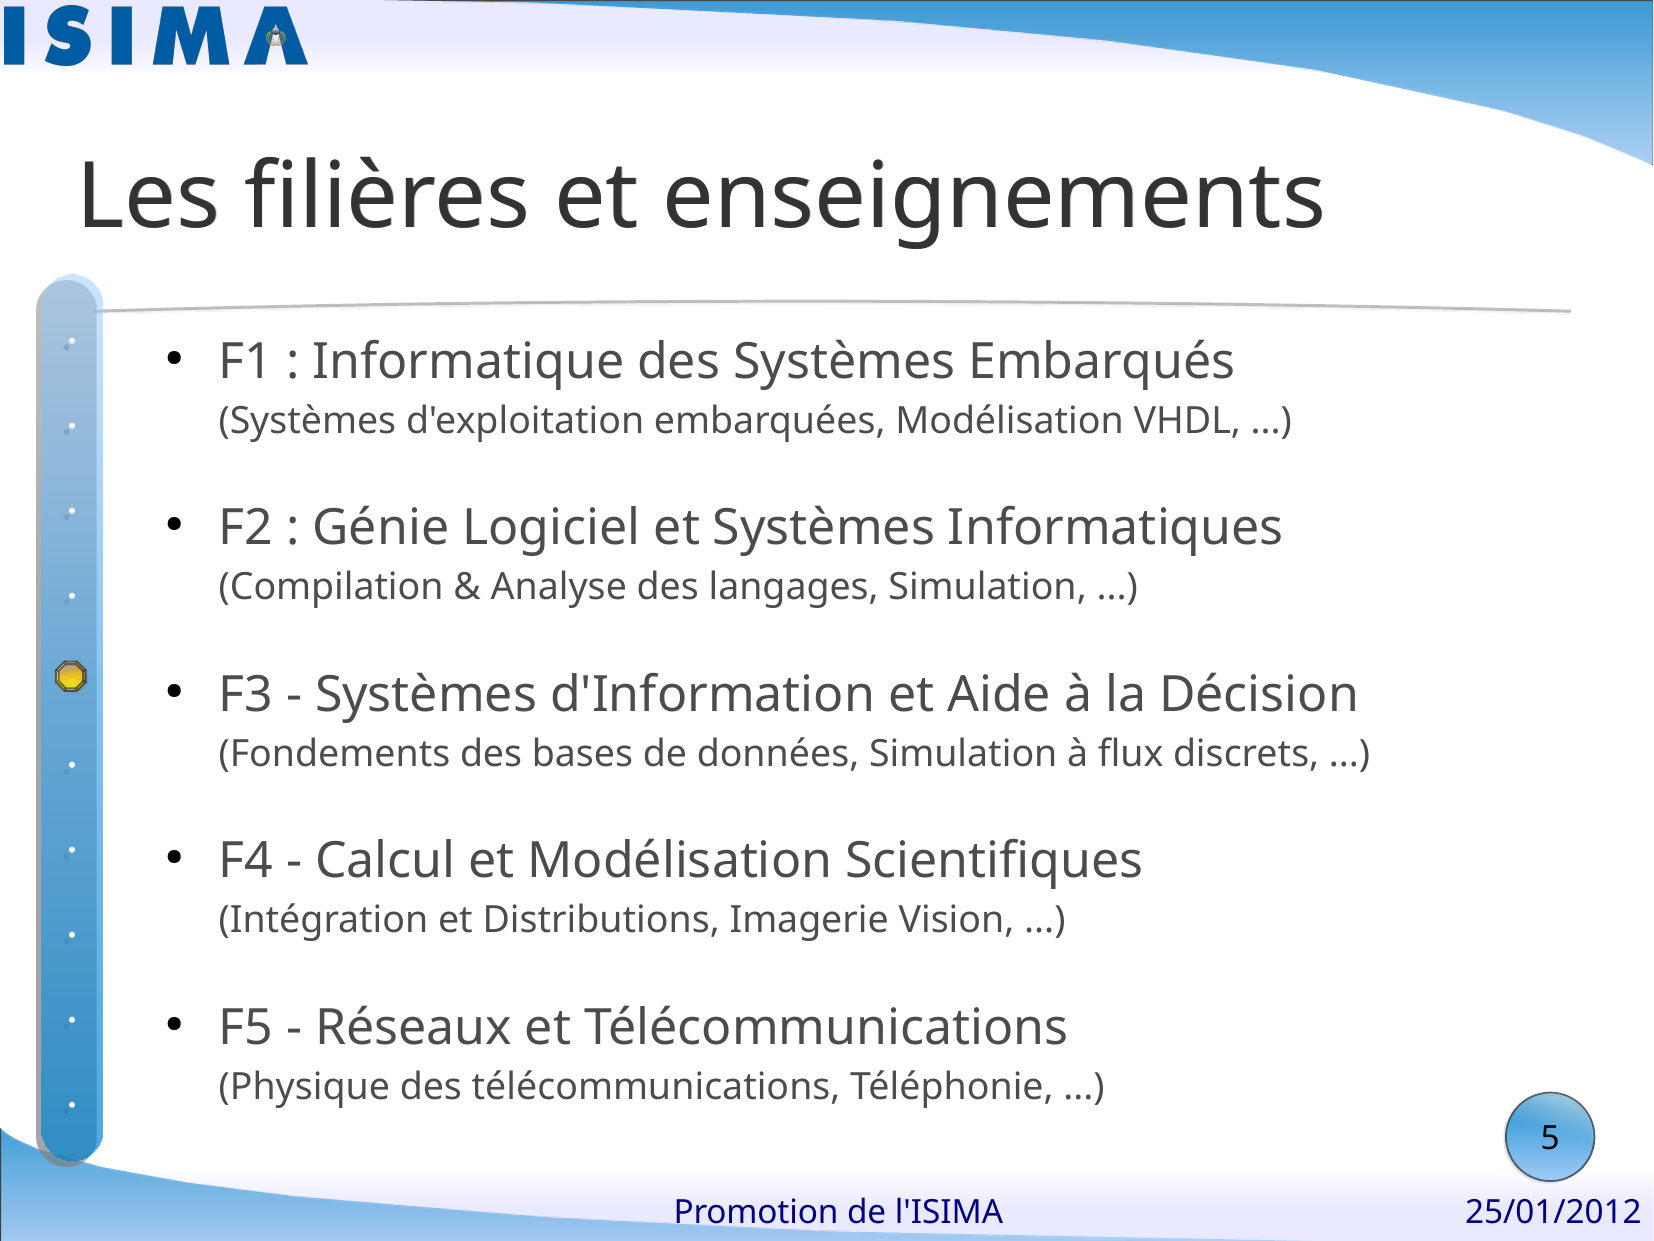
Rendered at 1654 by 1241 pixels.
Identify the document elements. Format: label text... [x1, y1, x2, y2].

list F1 : Informatique des Systèmes Embarqués (Systèmes d'exploitation embarquées, Modélisation VHDL, ...) F2 : Génie Logiciel et Systèmes Informatiques (Compilation & Analyse des langages, Simulation, ...) F3 - Systèmes d'Information et Aide à la Décision (Fondements des bases de données, Simulation à flux discrets, ...) F4 - Calcul et Modélisation Scientifiques (Intégration et Distributions, Imagerie Vision, ...) F5 - Réseaux et Télécommunications (Physique des télécommunications, Téléphonie, ...) [147, 324, 1477, 1144]
title Les filières et enseignements [76, 88, 1565, 296]
text_box [56, 662, 86, 692]
picture [4, 5, 308, 66]
